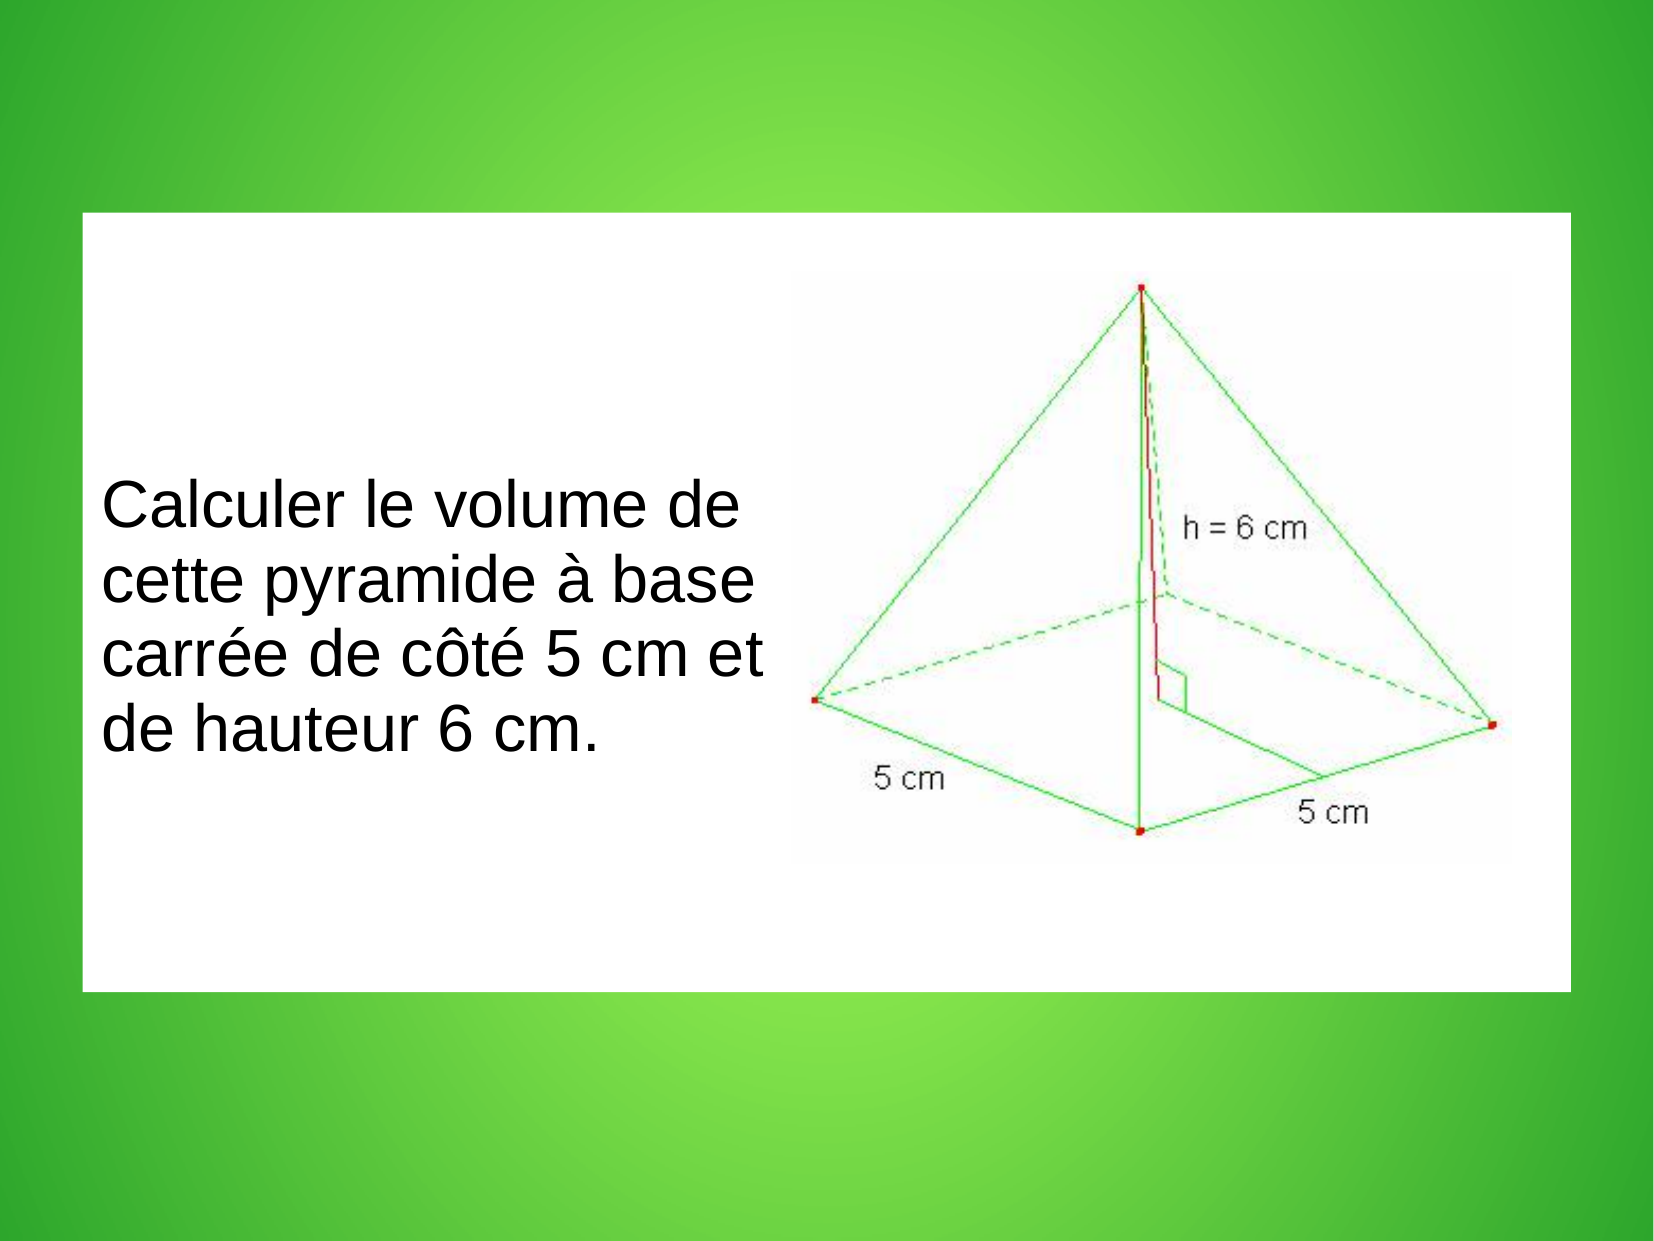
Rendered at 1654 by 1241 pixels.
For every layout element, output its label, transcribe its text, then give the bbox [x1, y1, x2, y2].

picture [0, 0, 1654, 1241]
subtitle Calculer le volume de cette pyramide à base carrée de côté 5 cm et de hauteur 6 cm. [82, 212, 1571, 993]
